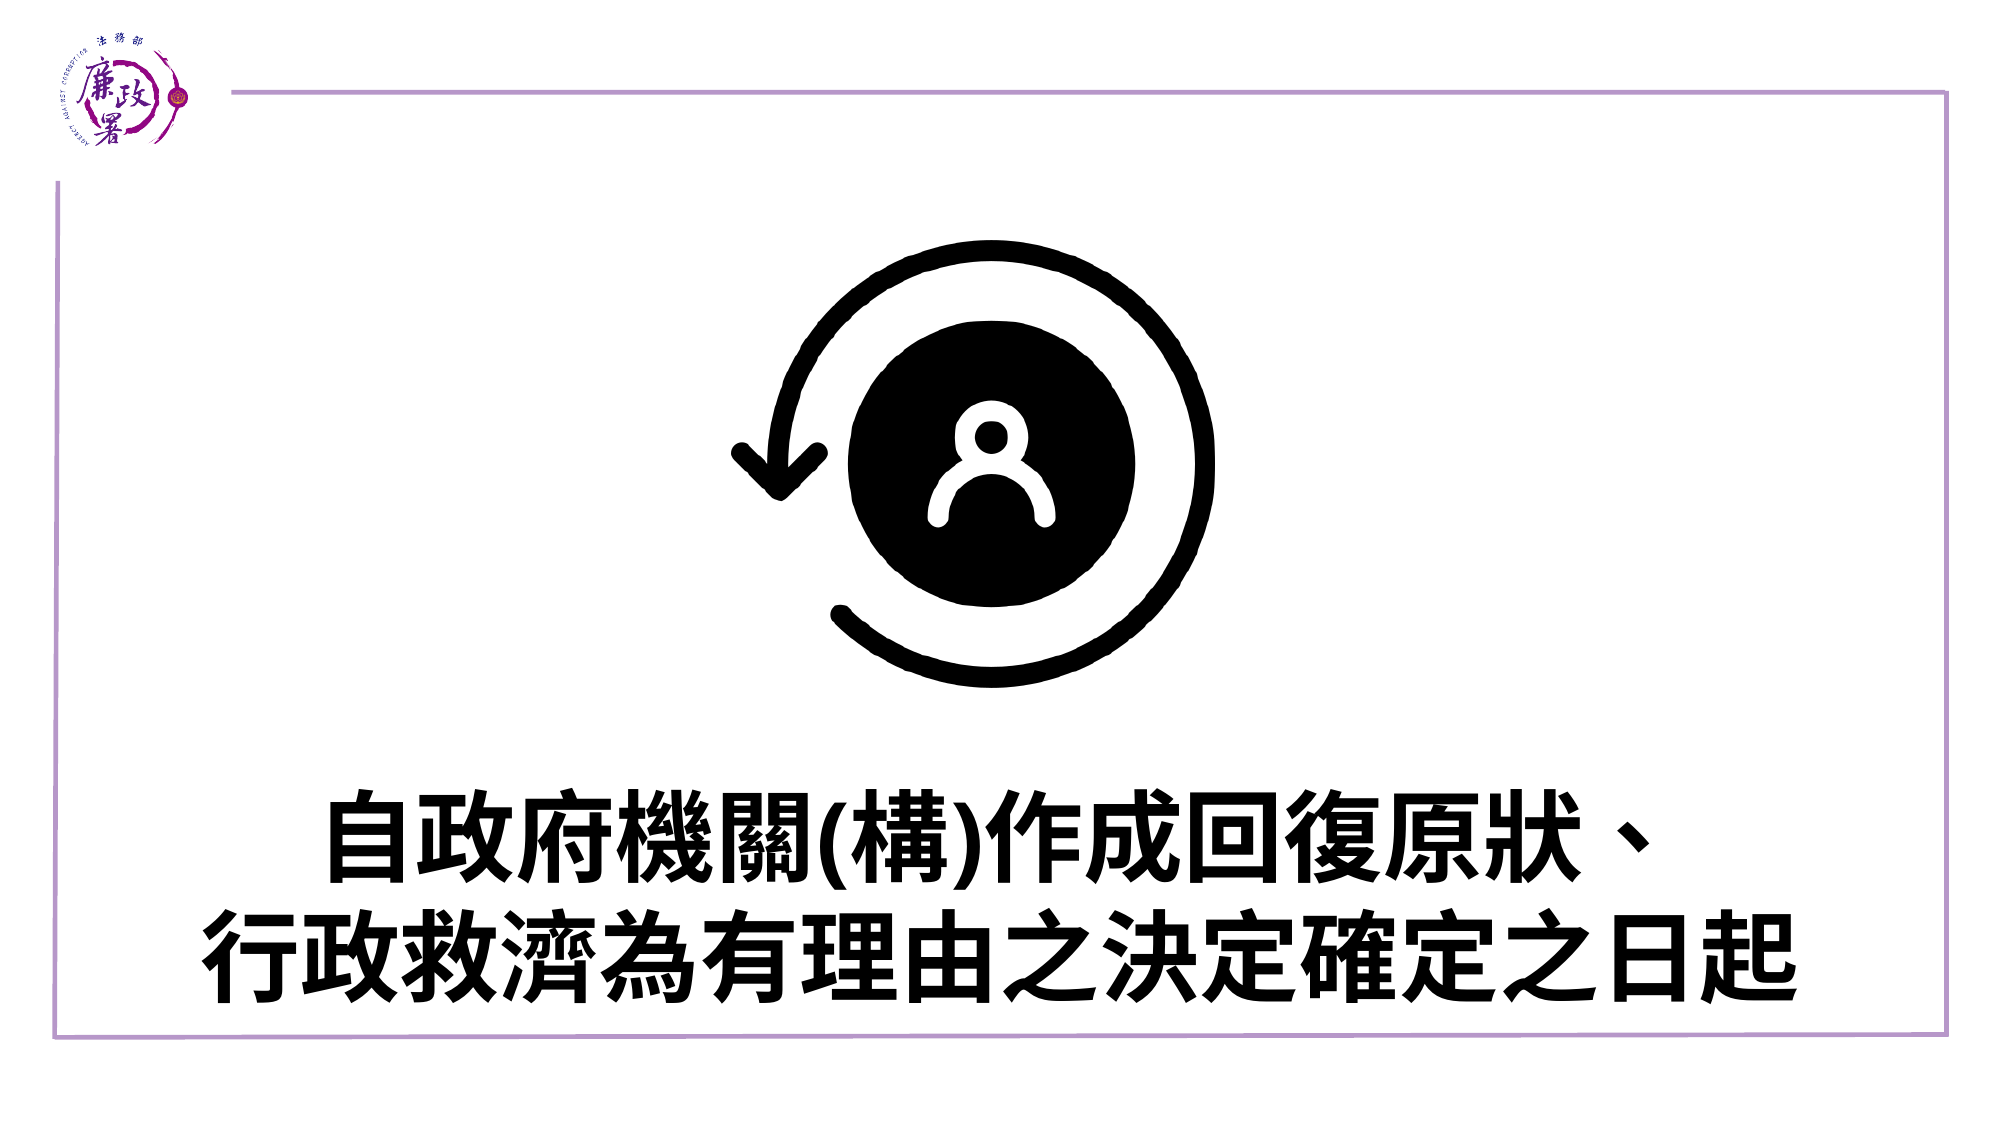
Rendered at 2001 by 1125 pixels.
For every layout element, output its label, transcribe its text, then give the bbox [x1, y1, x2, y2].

text_box 自政府機關(構)作成回復原狀、 行政救濟為有理由之決定確定之日起 [126, 767, 1874, 1023]
picture [731, 222, 1215, 705]
picture [60, 32, 188, 146]
